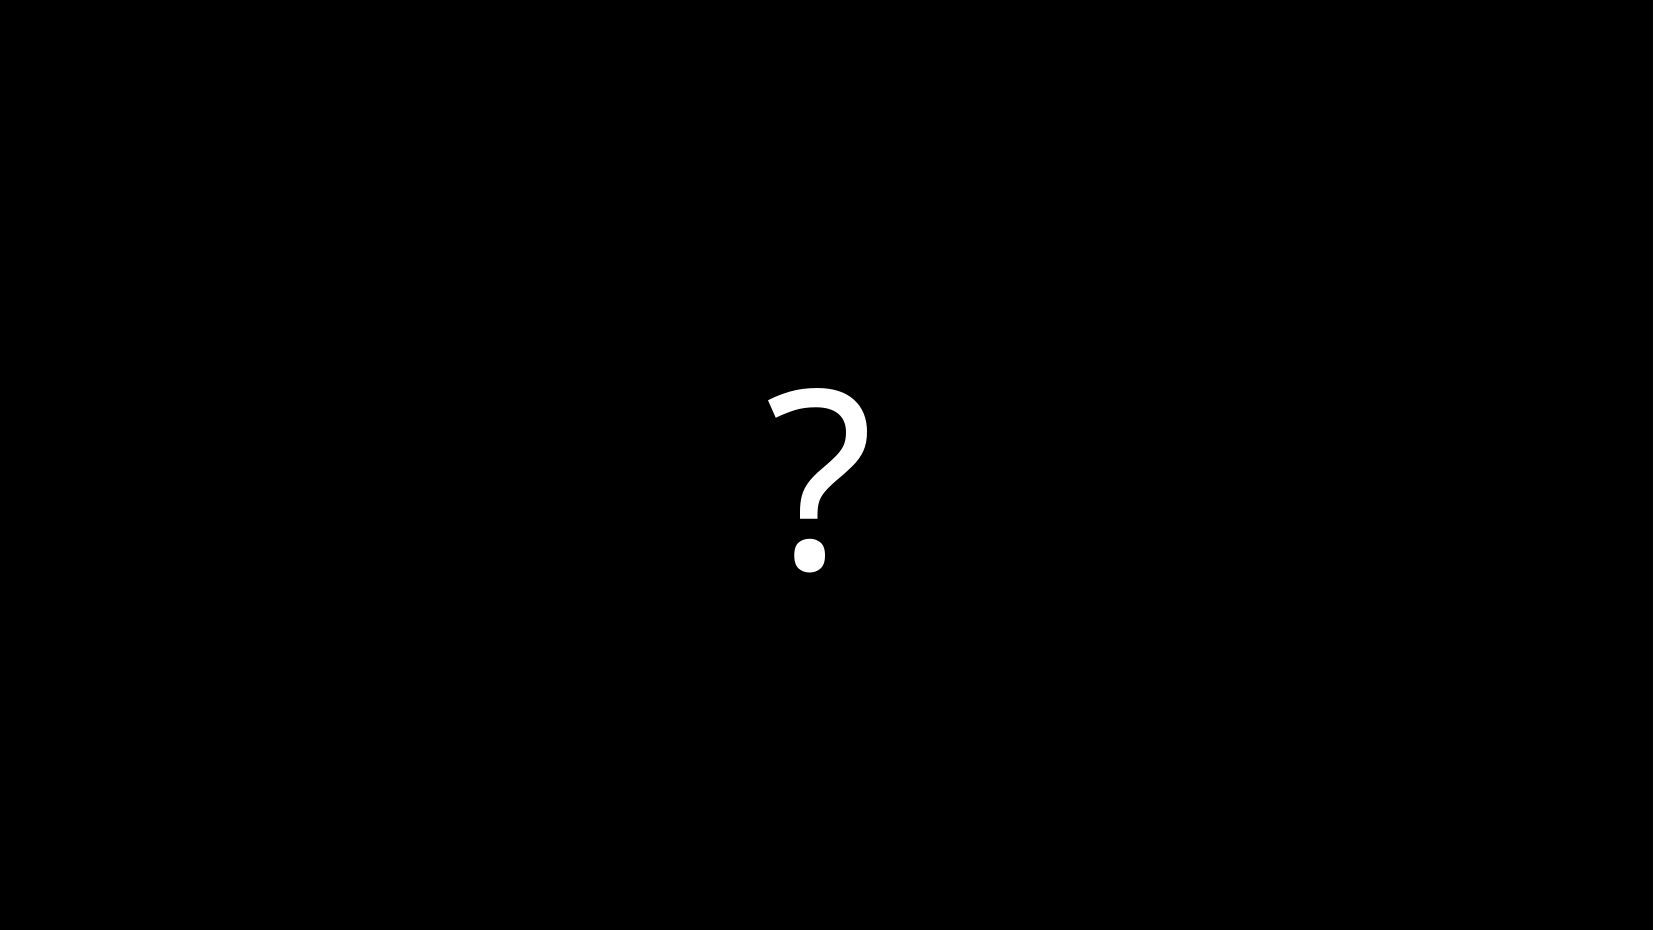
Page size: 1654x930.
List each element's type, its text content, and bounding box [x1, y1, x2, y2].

text_box ? [750, 295, 903, 635]
